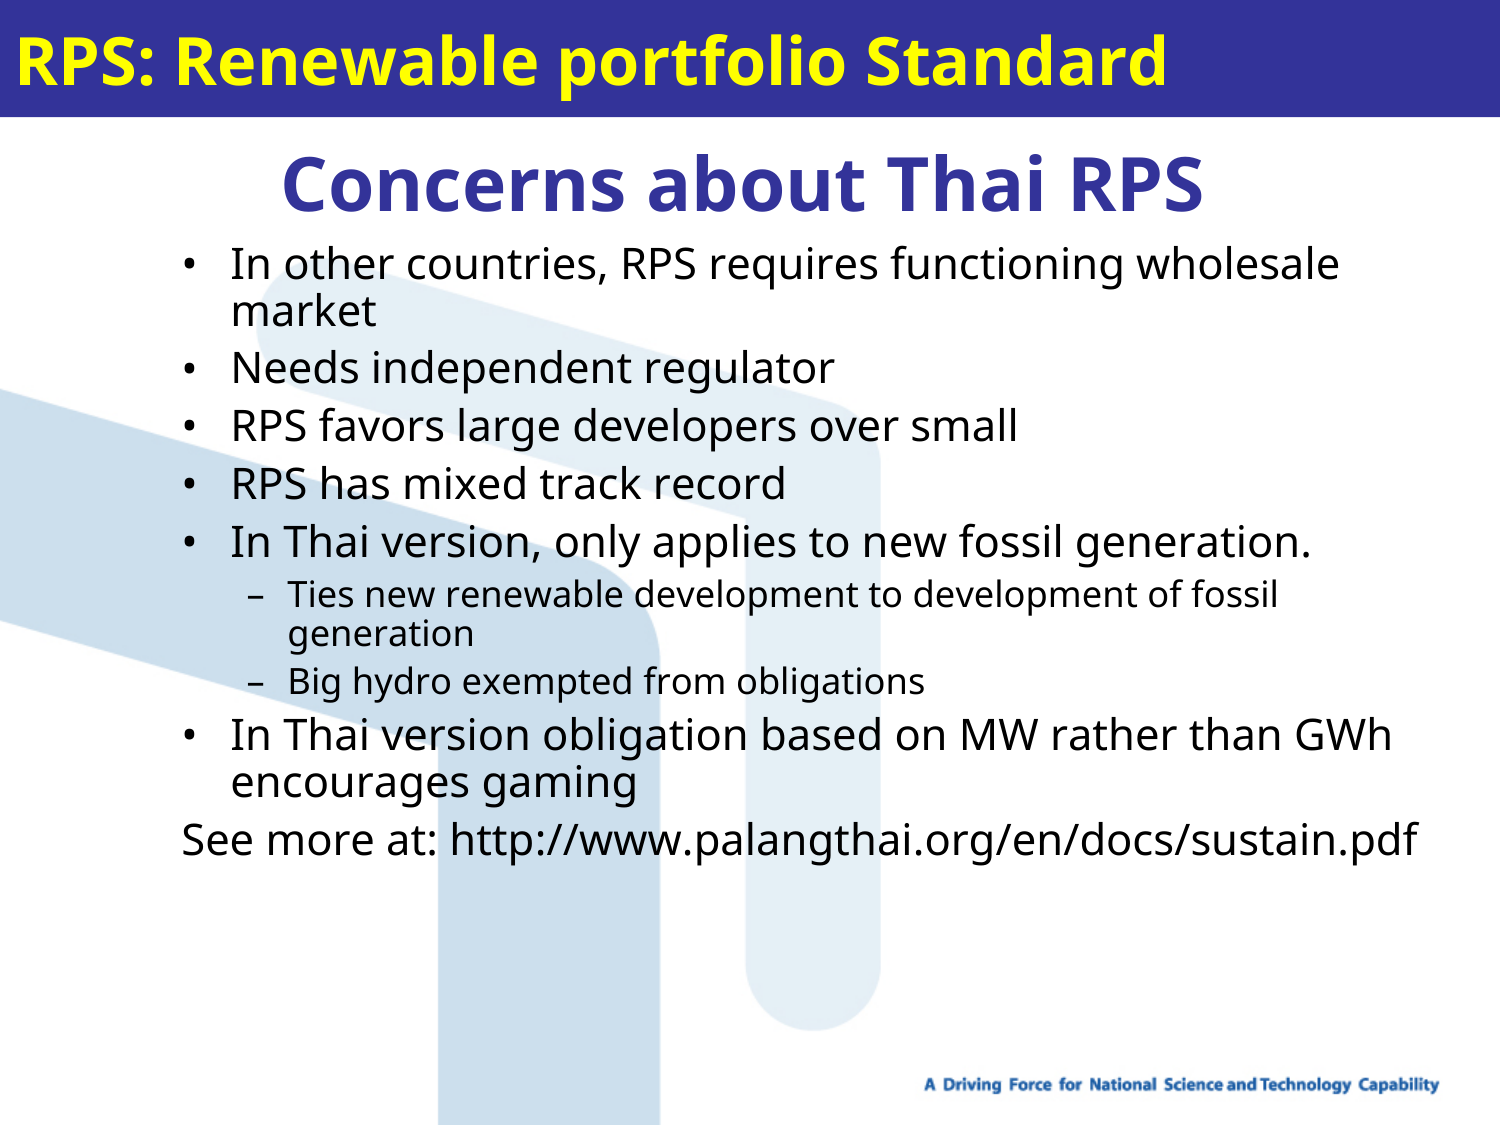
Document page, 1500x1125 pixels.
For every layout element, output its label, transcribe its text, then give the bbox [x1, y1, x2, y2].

picture [0, 118, 1500, 1125]
text_box RPS: Renewable portfolio Standard [0, 0, 1500, 118]
title Concerns about Thai RPS [105, 118, 1381, 275]
list In other countries, RPS requires functioning wholesale market Needs independent regulator RPS favors large developers over small RPS has mixed track record In Thai version, only applies to new fossil generation. Ties new renewable development to development of fossil generation Big hydro exempted from obligations In Thai version obligation based on MW rather than GWh encourages gaming See more at: http://www.palangthai.org/en/docs/sustain.pdf [166, 234, 1442, 910]
